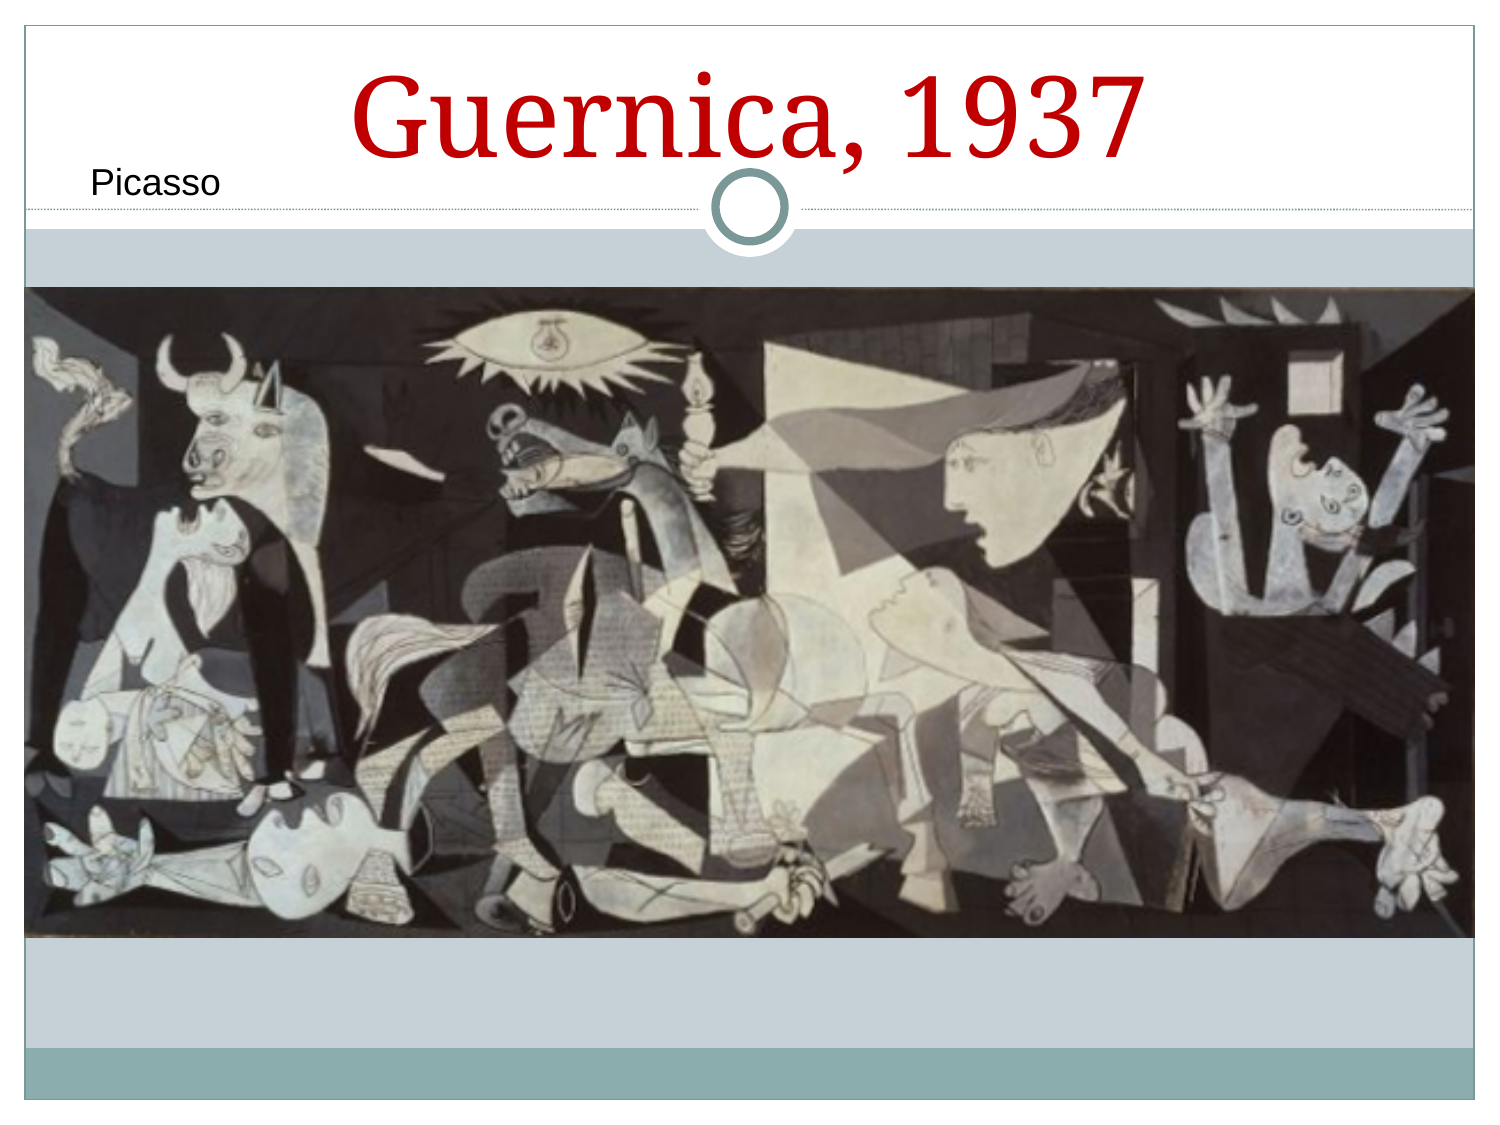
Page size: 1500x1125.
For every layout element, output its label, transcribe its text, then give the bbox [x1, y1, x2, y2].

title Guernica, 1937 [49, 37, 1450, 162]
picture [24, 287, 1475, 938]
text_box Picasso [75, 150, 236, 210]
